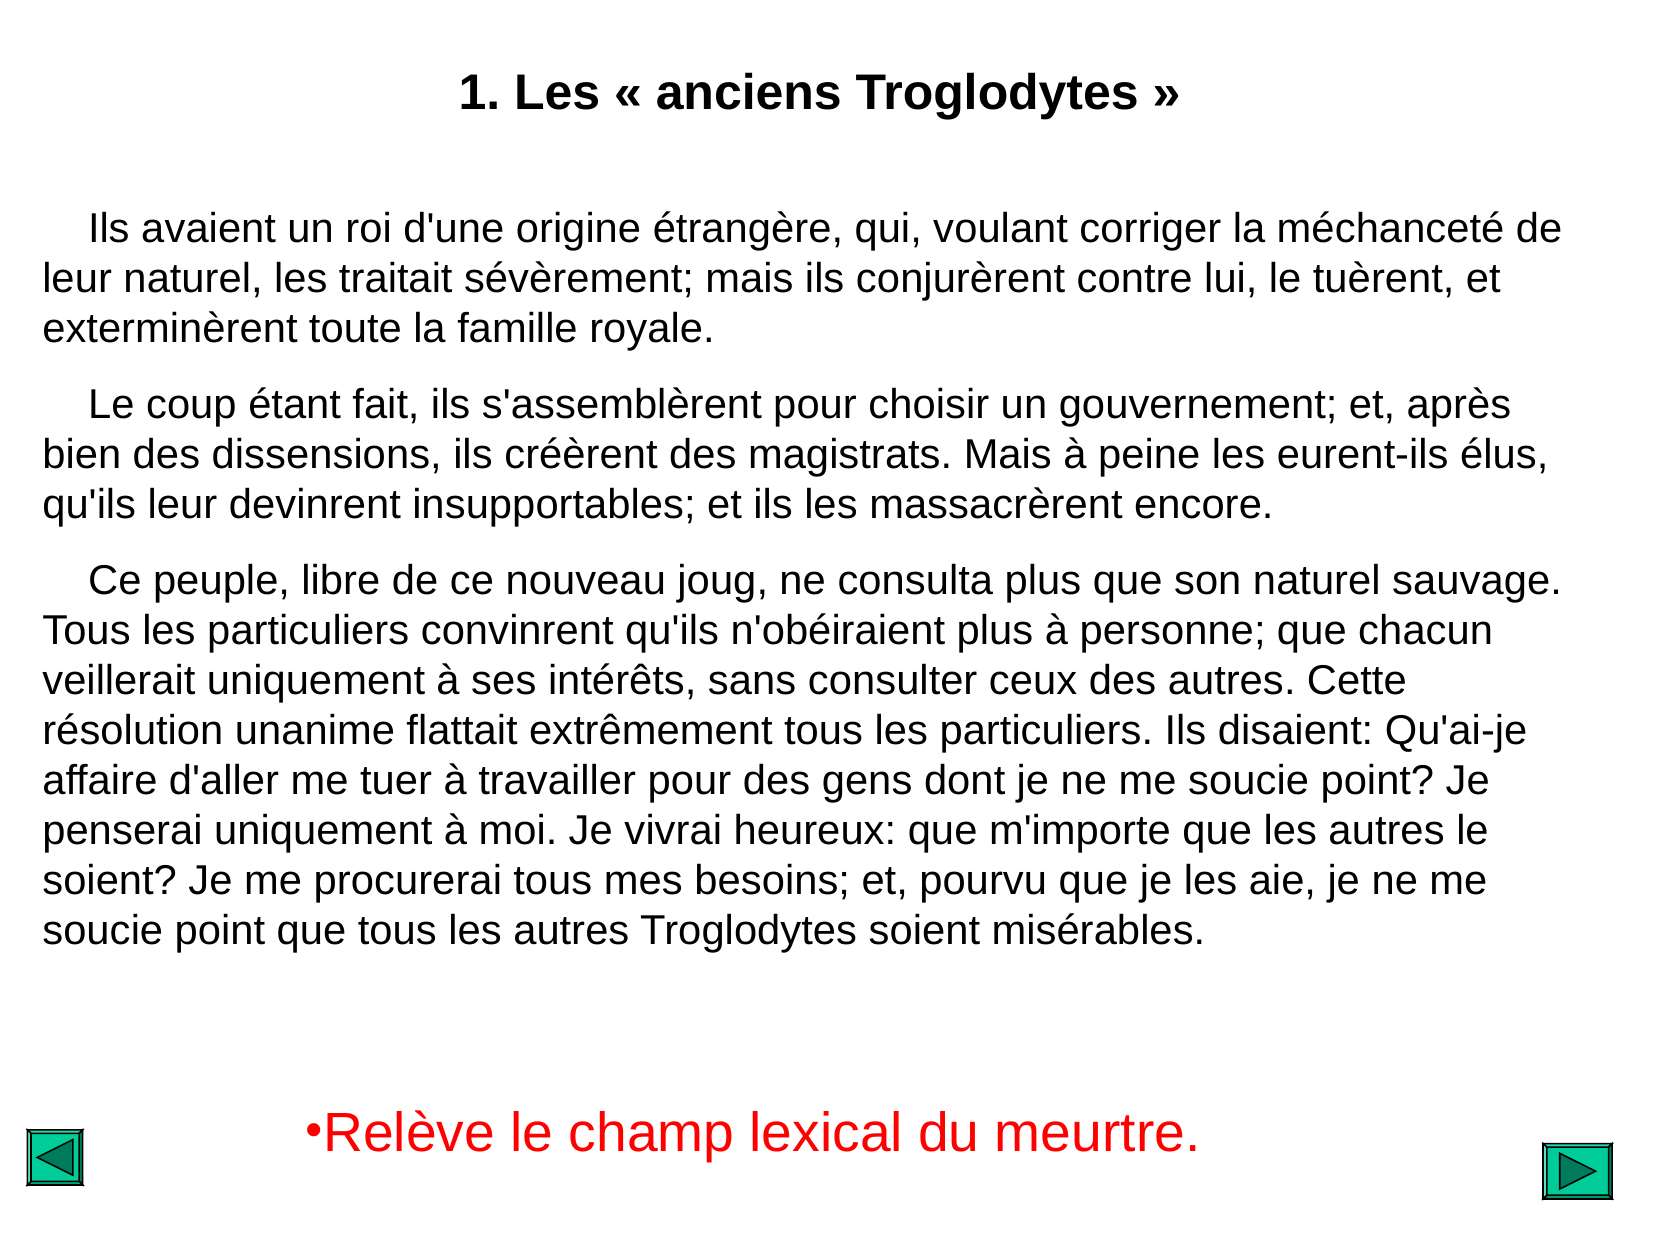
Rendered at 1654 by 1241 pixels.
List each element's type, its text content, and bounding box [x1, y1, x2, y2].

text_box Relève le champ lexical du meurtre. [289, 1088, 1365, 1171]
text_box Ils avaient un roi d'une origine étrangère, qui, voulant corriger la méchanceté de leur naturel, les traitait sévèrement; mais ils conjurèrent contre lui, le tuèrent, et exterminèrent toute la famille royale. Le coup étant fait, ils s'assemblèrent pour choisir un gouvernement; et, après bien des dissensions, ils créèrent des magistrats. Mais à peine les eurent-ils élus, qu'ils leur devinrent insupportables; et ils les massacrèrent encore. Ce peuple, libre de ce nouveau joug, ne consulta plus que son naturel sauvage. Tous les particuliers convinrent qu'ils n'obéiraient plus à personne; que chacun veillerait uniquement à ses intérêts, sans consulter ceux des autres. Cette résolution unanime flattait extrêmement tous les particuliers. Ils disaient: Qu'ai-je affaire d'aller me tuer à travailler pour des gens dont je ne me soucie point? Je penserai uniquement à moi. Je vivrai heureux: que m'importe que les autres le soient? Je me procurerai tous mes besoins; et, pourvu que je les aie, je ne me soucie point que tous les autres Troglodytes soient misérables. [27, 192, 1599, 961]
title 1. Les « anciens Troglodytes » [427, 15, 1213, 164]
